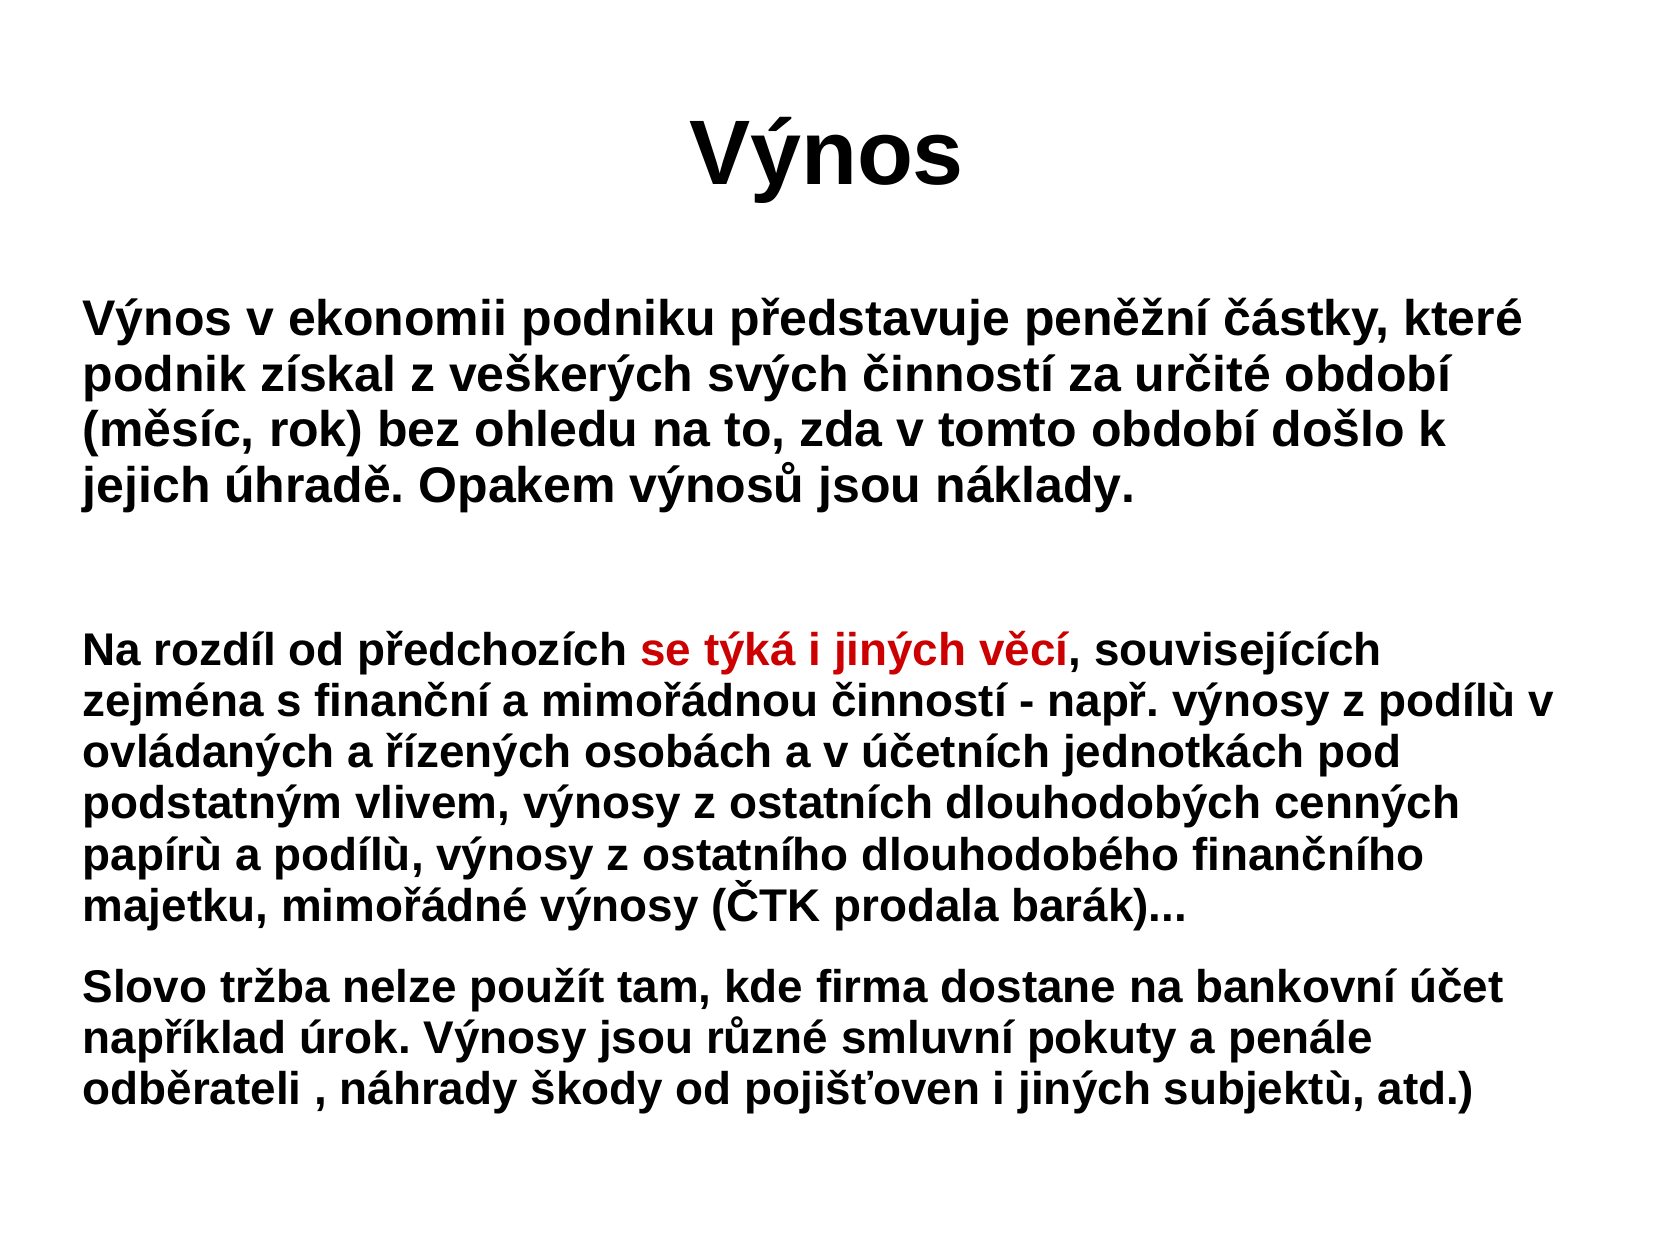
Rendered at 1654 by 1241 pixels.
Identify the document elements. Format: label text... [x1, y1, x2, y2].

list Výnos v ekonomii podniku představuje peněžní částky, které podnik získal z veškerých svých činností za určité období (měsíc, rok) bez ohledu na to, zda v tomto období došlo k jejich úhradě. Opakem výnosů jsou náklady. Na rozdíl od předchozích se týká i jiných věcí, souvisejících zejména s finanční a mimořádnou činností - např. výnosy z podílù v ovládaných a řízených osobách a v účetních jednotkách pod podstatným vlivem, výnosy z ostatních dlouhodobých cenných papírù a podílù, výnosy z ostatního dlouhodobého finančního majetku, mimořádné výnosy (ČTK prodala barák)... Slovo tržba nelze použít tam, kde firma dostane na bankovní účet například úrok. Výnosy jsou různé smluvní pokuty a penále odběrateli , náhrady škody od pojišťoven i jiných subjektù, atd.) [82, 290, 1571, 1130]
title Výnos [82, 49, 1571, 257]
